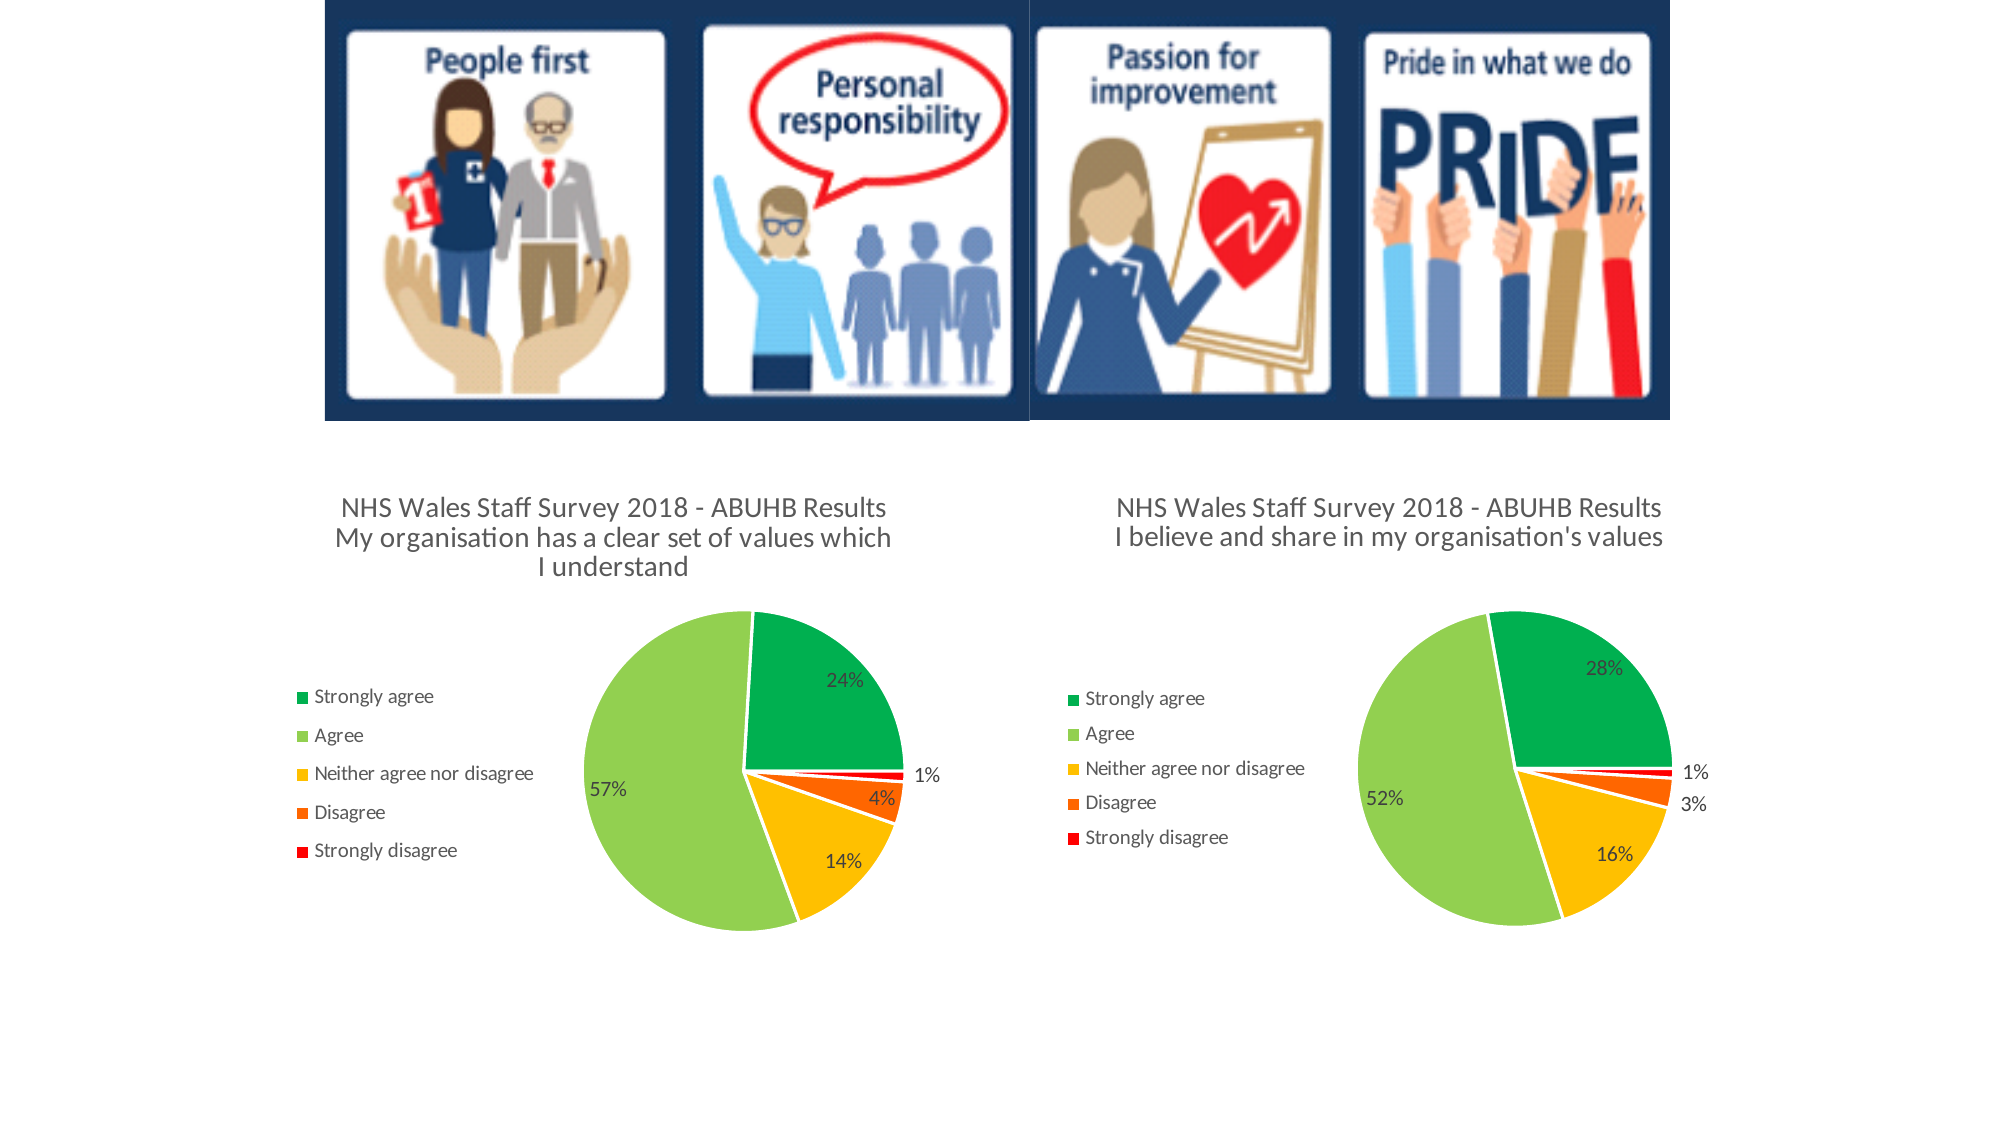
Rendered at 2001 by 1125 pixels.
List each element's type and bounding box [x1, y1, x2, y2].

chart [1025, 468, 1753, 973]
chart [250, 468, 977, 973]
picture [324, 0, 1670, 421]
